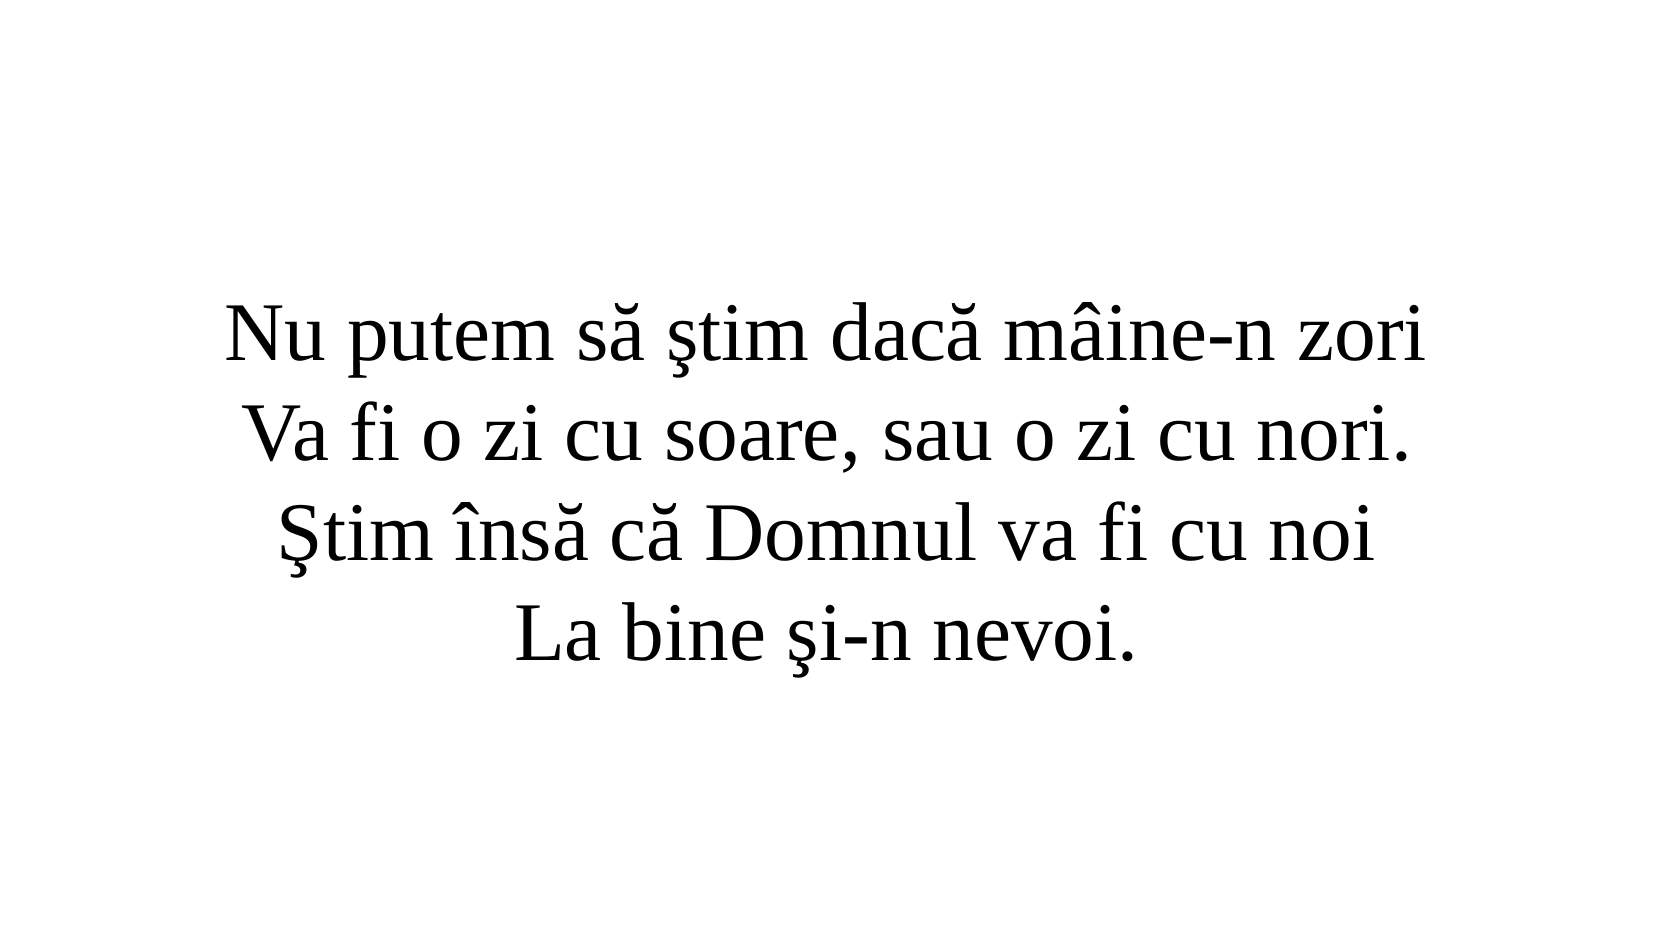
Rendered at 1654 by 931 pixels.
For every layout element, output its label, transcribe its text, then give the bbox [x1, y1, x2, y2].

subtitle Nu putem să ştim dacă mâine-n zori Va fi o zi cu soare, sau o zi cu nori. Ştim însă că Domnul va fi cu noi La bine şi-n nevoi. [0, 269, 1654, 622]
